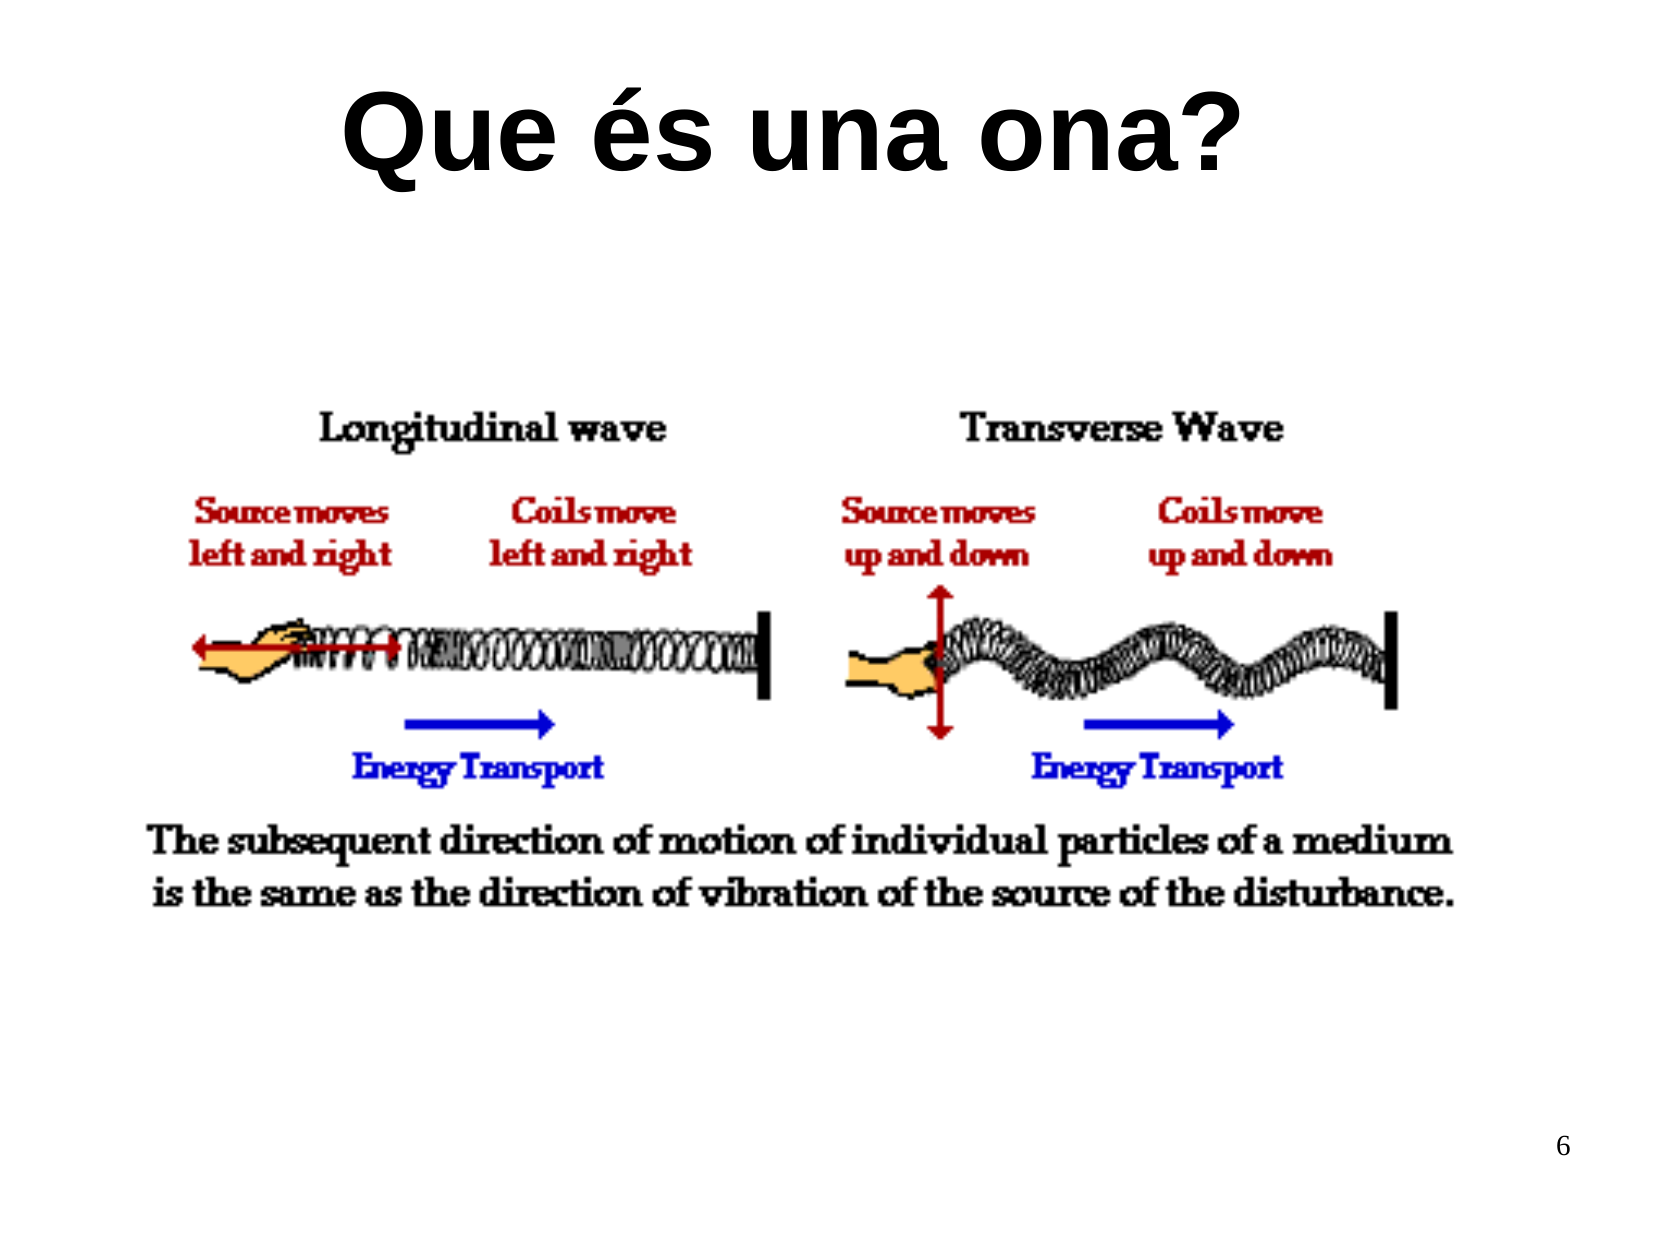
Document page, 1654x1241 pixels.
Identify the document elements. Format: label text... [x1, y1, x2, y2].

text_box Que és una ona? [325, 61, 1287, 202]
picture [138, 403, 1464, 927]
